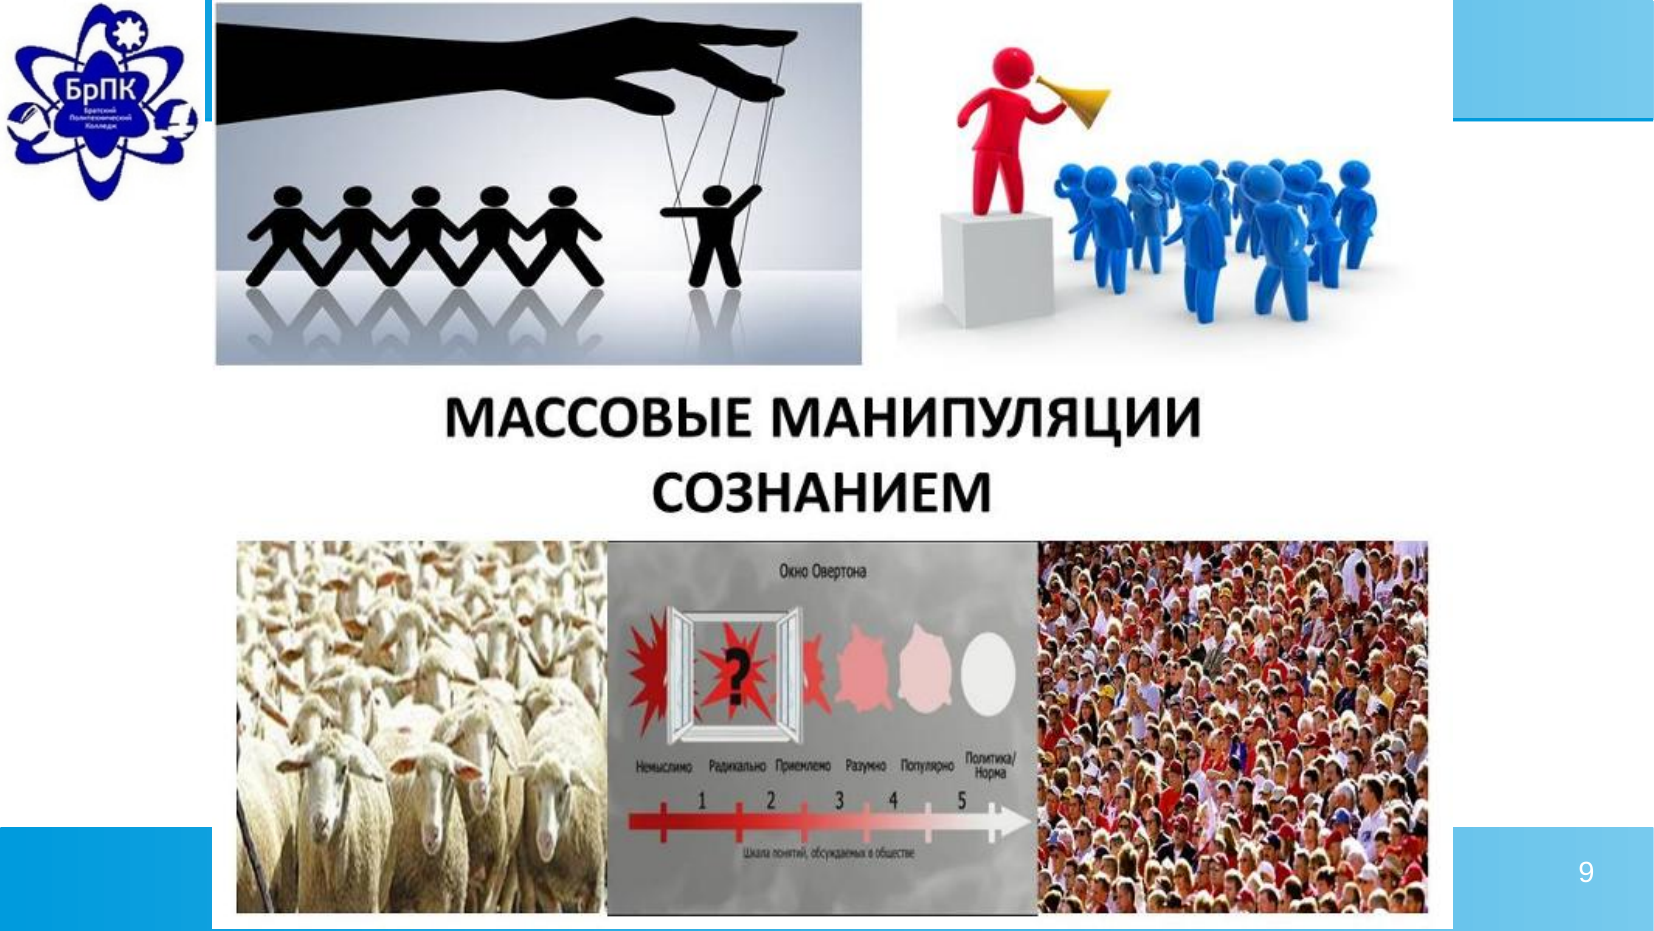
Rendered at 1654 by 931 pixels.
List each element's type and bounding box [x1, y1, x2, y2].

picture [212, 0, 1453, 929]
picture [0, 0, 205, 205]
